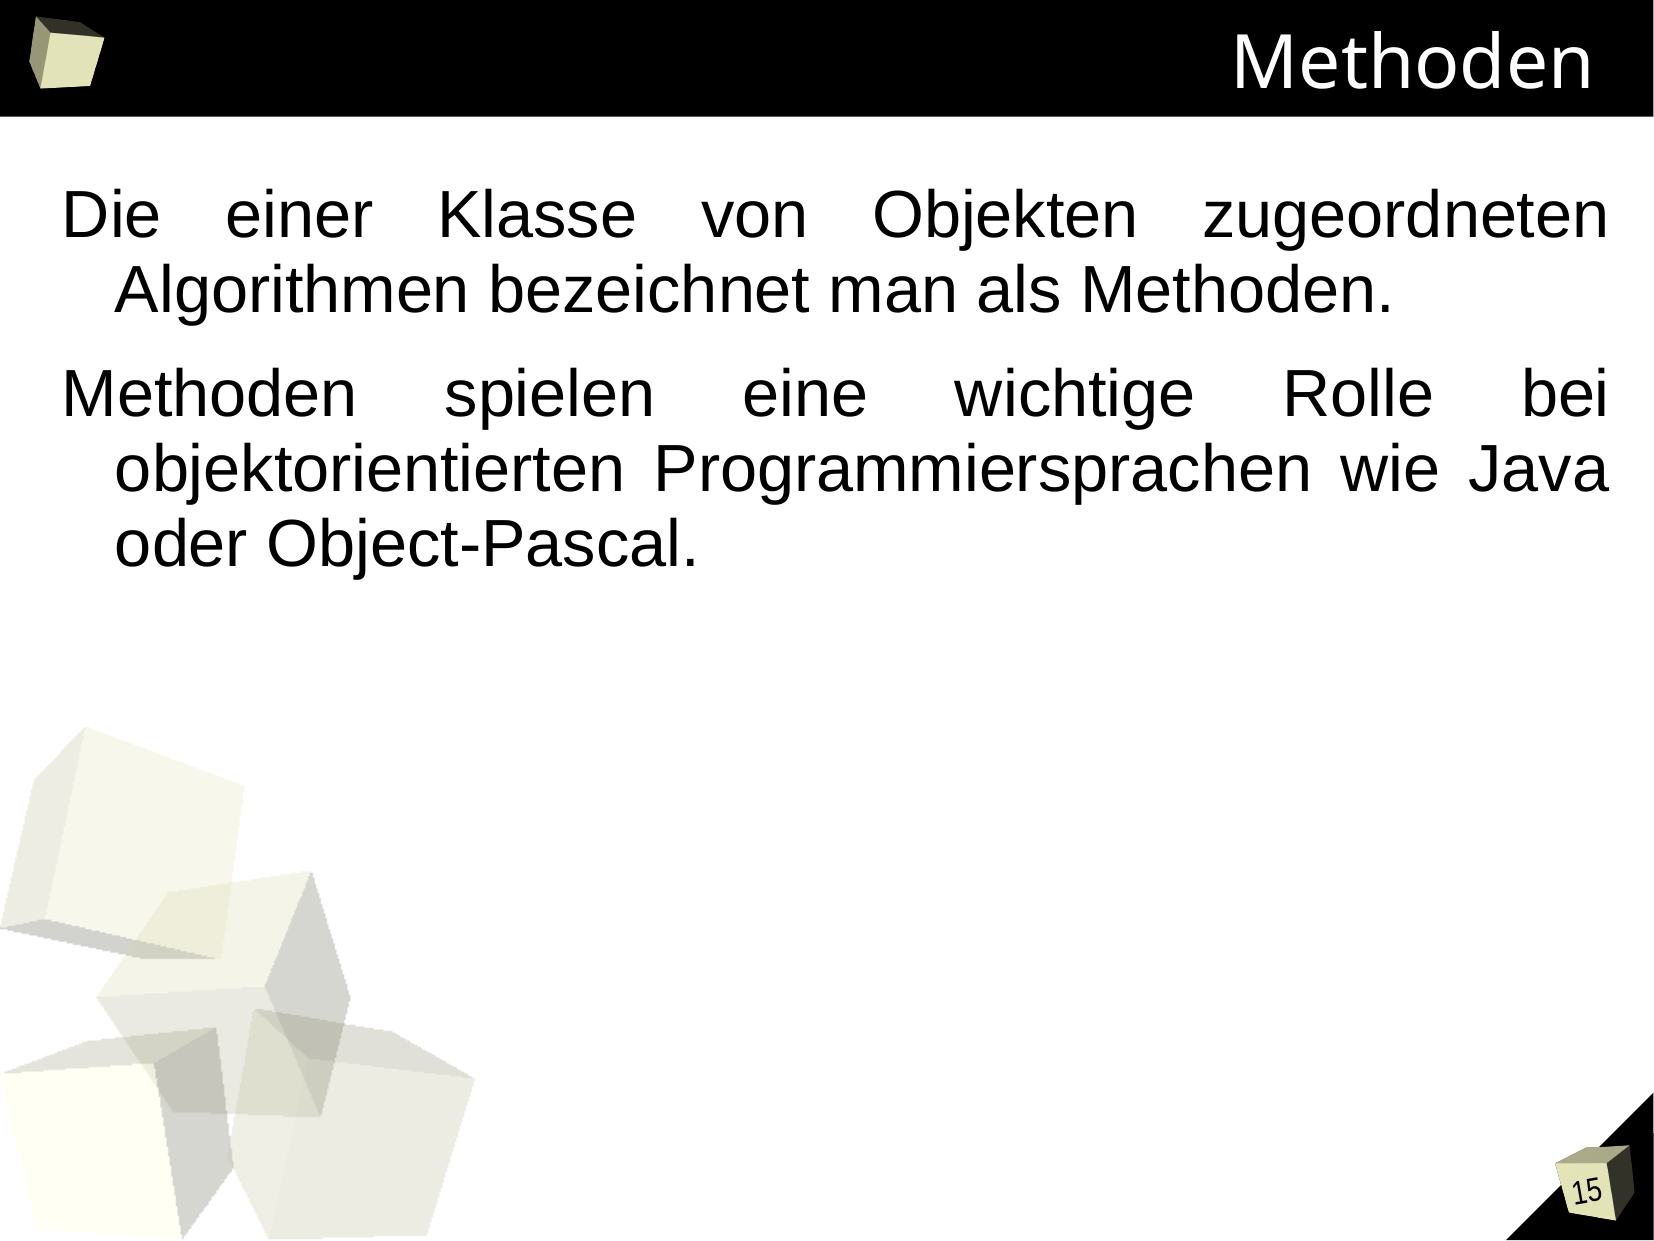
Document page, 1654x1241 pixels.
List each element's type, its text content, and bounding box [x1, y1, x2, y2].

title Methoden [118, 0, 1595, 119]
list Die einer Klasse von Objekten zugeordneten Algorithmen bezeichnet man als Methoden. Methoden spielen eine wichtige Rolle bei objektorientierten Programmiersprachen wie Java oder Object-Pascal. [44, 177, 1611, 1214]
picture [0, 726, 477, 1241]
